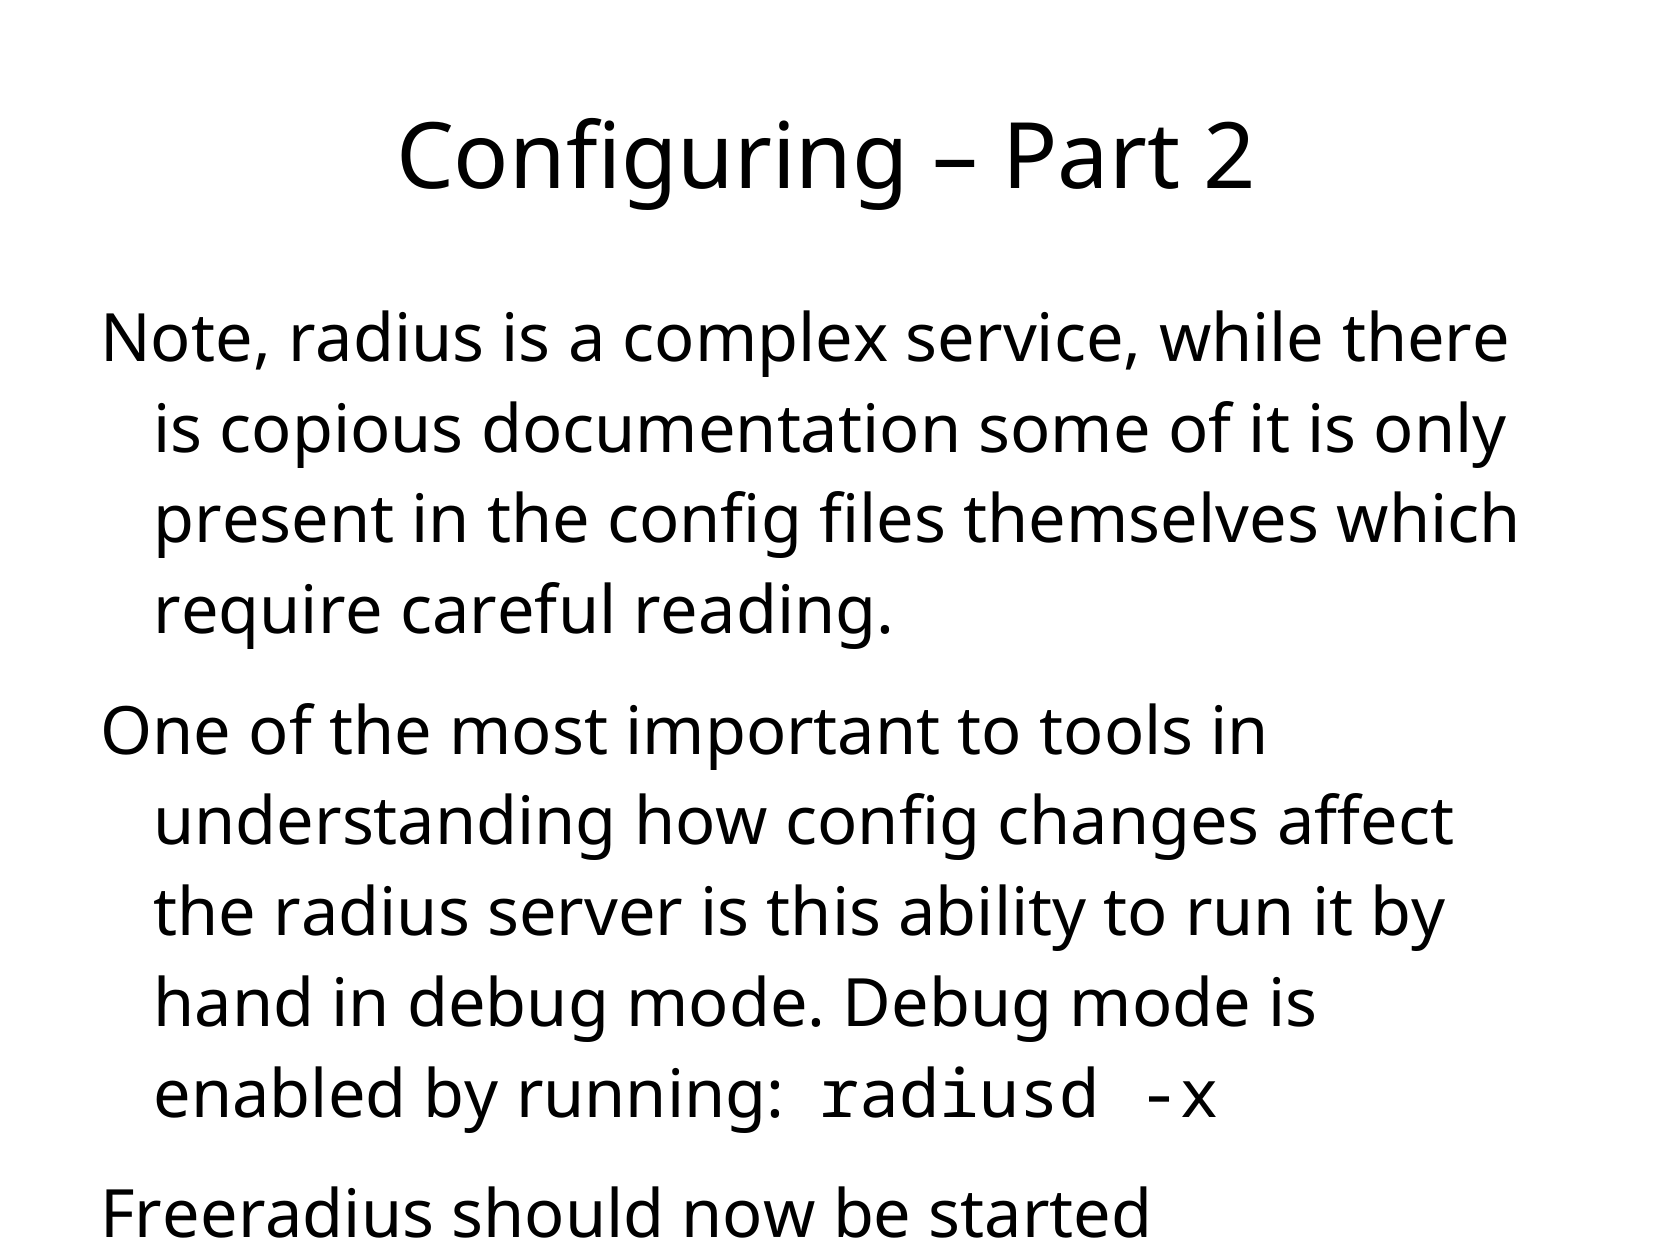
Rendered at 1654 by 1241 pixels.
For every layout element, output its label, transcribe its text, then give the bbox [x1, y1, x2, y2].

list Note, radius is a complex service, while there is copious documentation some of it is only present in the config files themselves which require careful reading. One of the most important to tools in understanding how config changes affect the radius server is this ability to run it by hand in debug mode. Debug mode is enabled by running: radiusd -x Freeradius should now be started [82, 290, 1571, 1109]
title Configuring – Part 2 [82, 49, 1571, 257]
